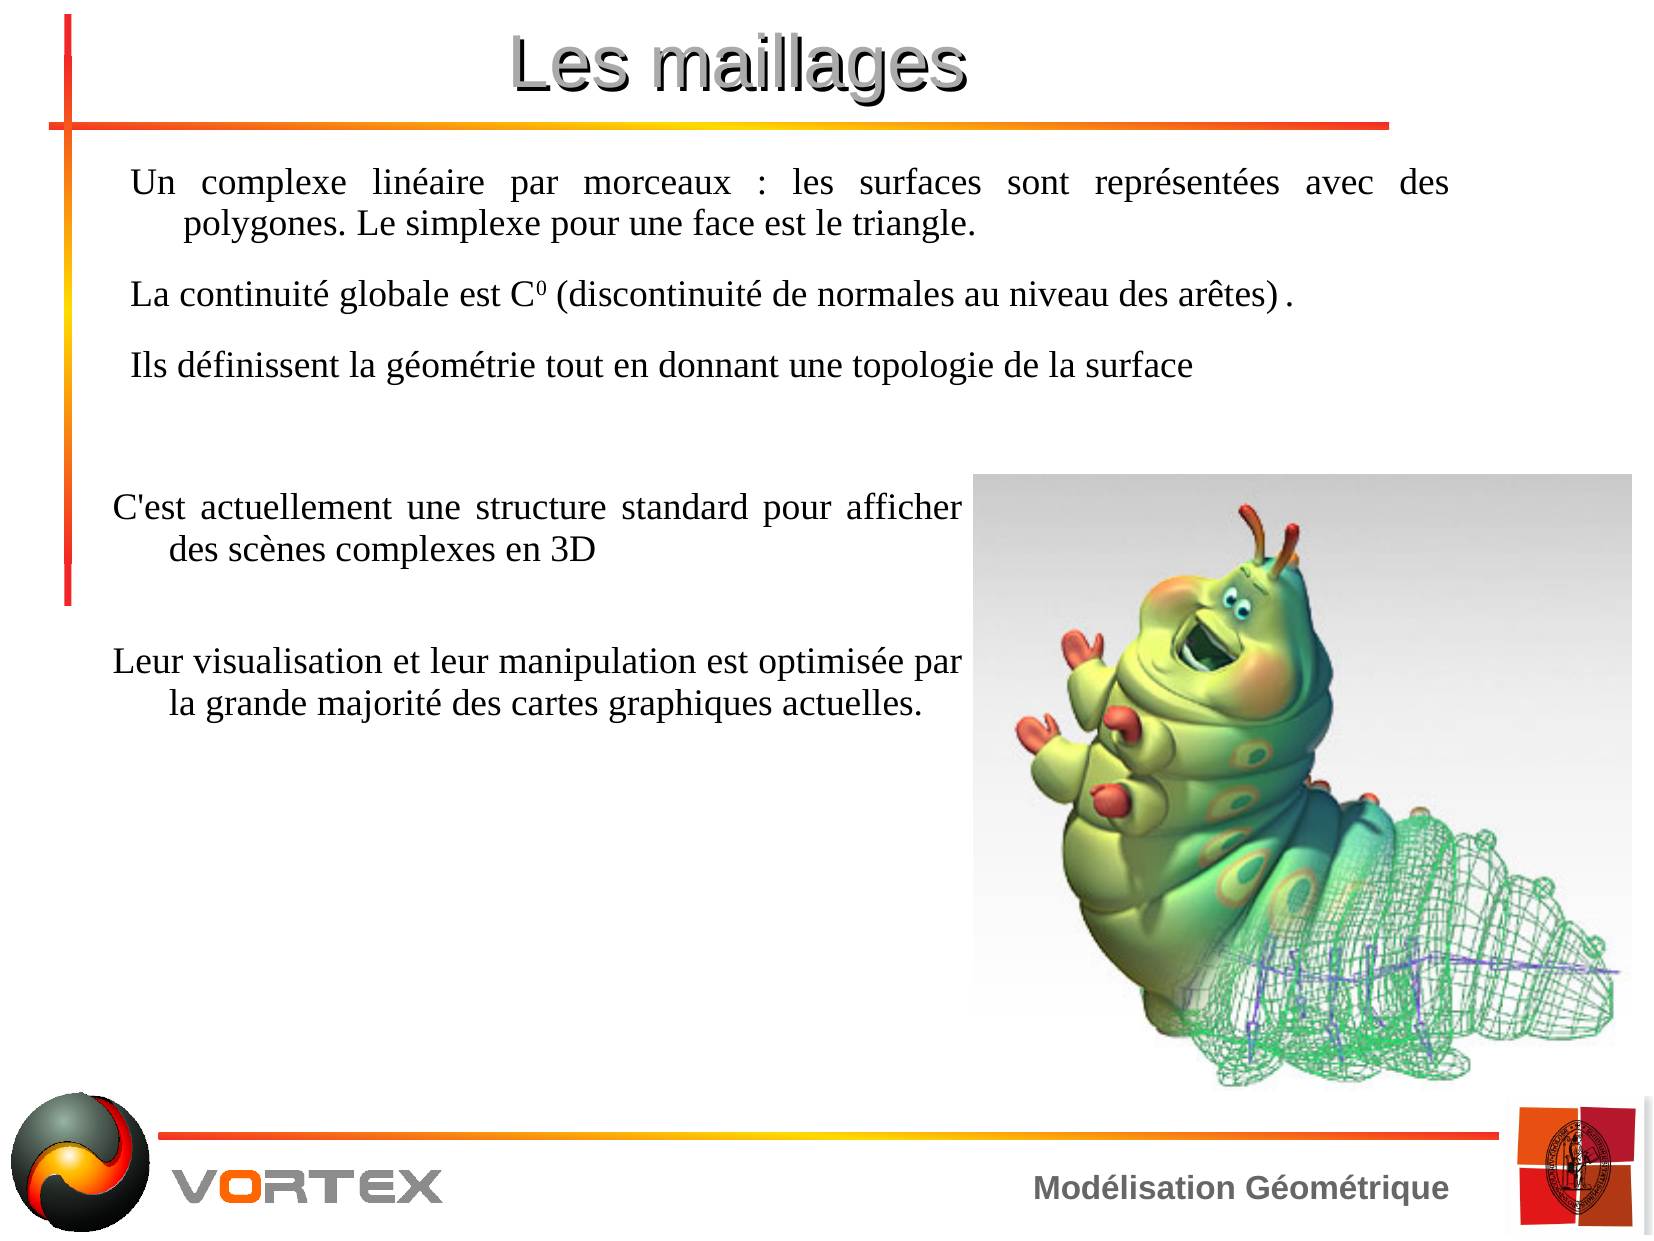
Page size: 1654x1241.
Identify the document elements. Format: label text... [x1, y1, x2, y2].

picture [1452, 474, 1632, 1091]
picture [1505, 1096, 1653, 1235]
title Les maillages [82, 4, 1392, 120]
list Un complexe linéaire par morceaux : les surfaces sont représentées avec des polygones. Le simplexe pour une face est le triangle. La continuité globale est C0 (discontinuité de normales au niveau des arêtes) . Ils définissent la géométrie tout en donnant une topologie de la surface C'est actuellement une structure standard pour afficher des scènes complexes en 3D Leur visualisation et leur manipulation est optimisée par la grande majorité des cartes graphiques actuelles. [112, 160, 1452, 1103]
picture [11, 1092, 443, 1232]
